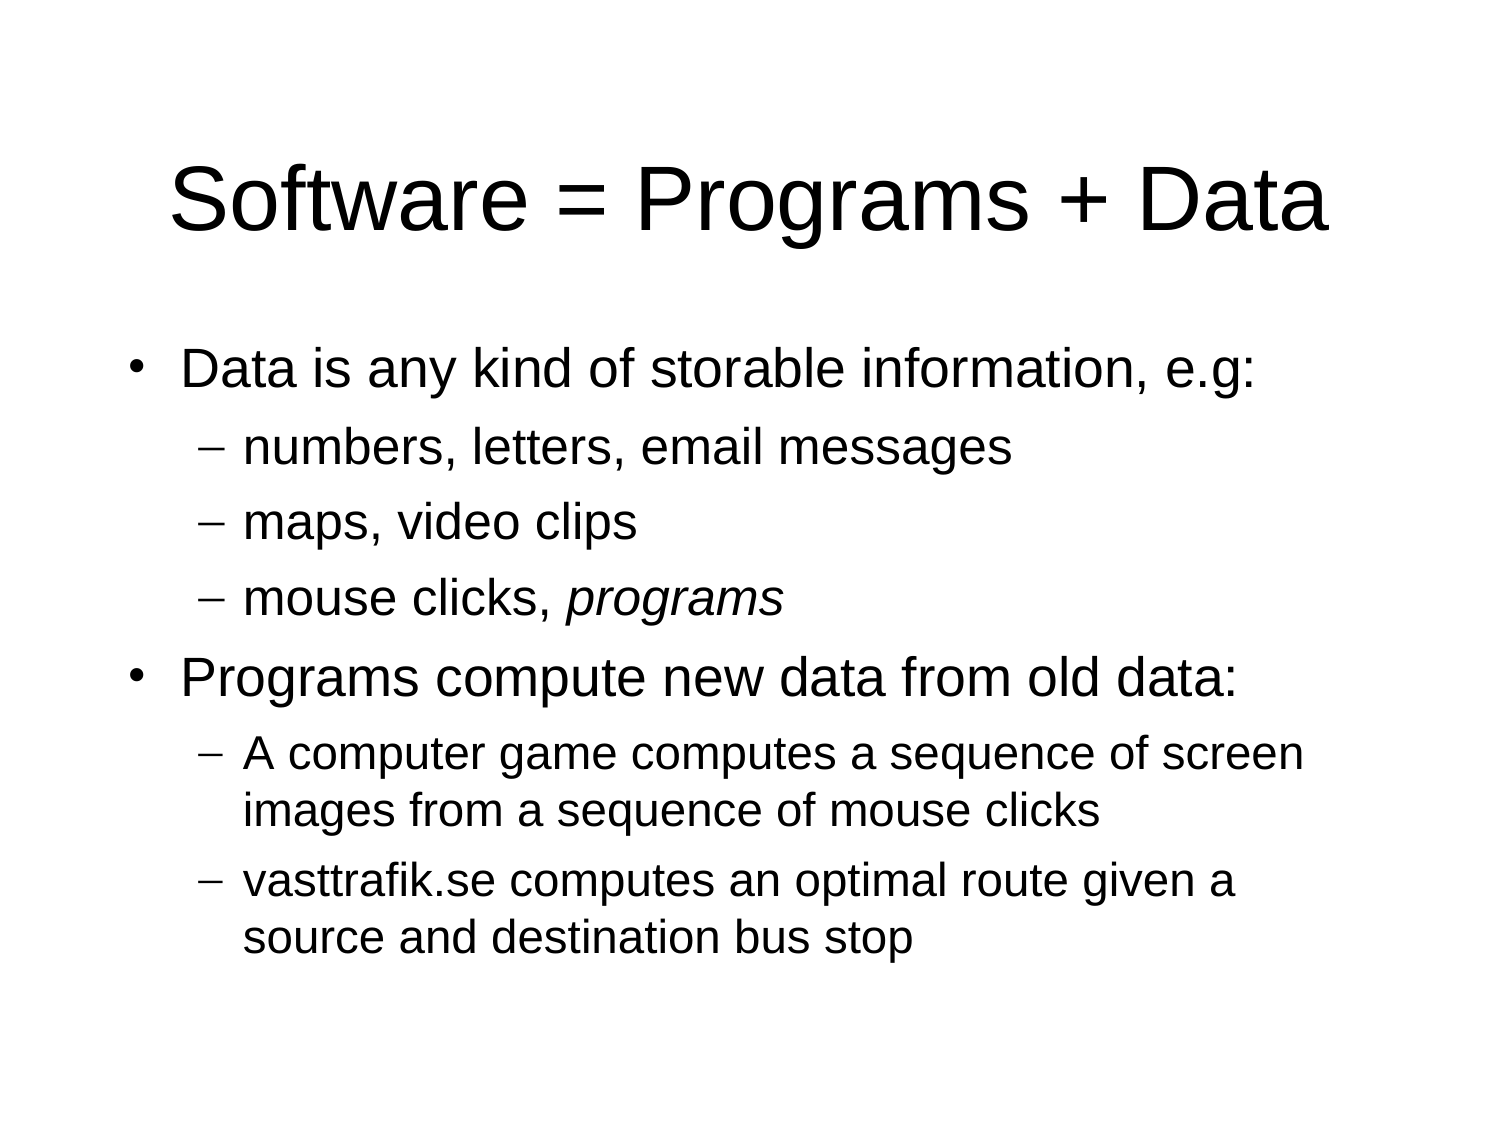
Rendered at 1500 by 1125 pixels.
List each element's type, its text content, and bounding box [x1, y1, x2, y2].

title Software = Programs + Data [112, 99, 1388, 288]
list Data is any kind of storable information, e.g: numbers, letters, email messages maps, video clips mouse clicks, programs Programs compute new data from old data: A computer game computes a sequence of screen images from a sequence of mouse clicks vasttrafik.se computes an optimal route given a source and destination bus stop [112, 324, 1388, 978]
